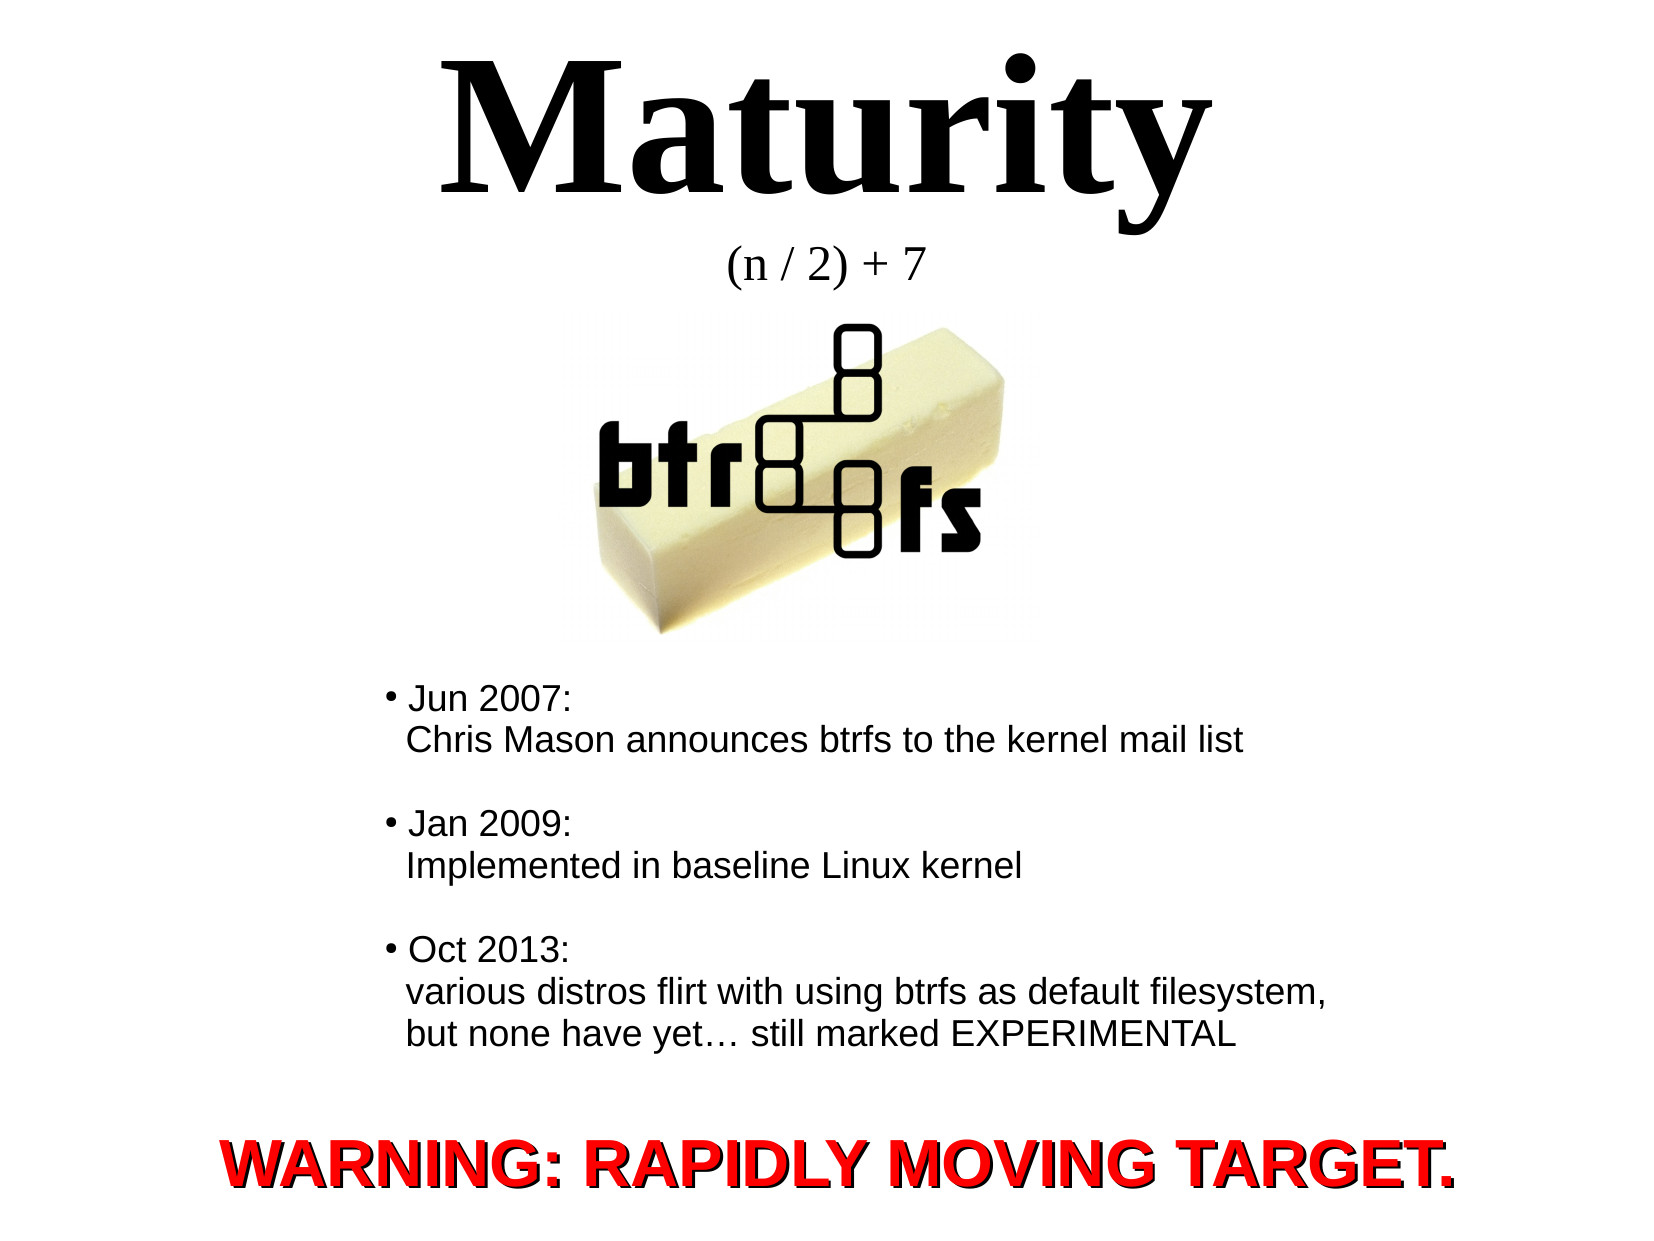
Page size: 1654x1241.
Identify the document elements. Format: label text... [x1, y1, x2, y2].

picture [555, 314, 1039, 643]
table_header WARNING: RAPIDLY MOVING TARGET. [15, 1118, 1638, 1227]
table_header Jun 2007: Chris Mason announces btrfs to the kernel mail list Jan 2009: Implemented in baseline Linux kernel Oct 2013: various distros flirt with using btrfs as default filesystem, but none have yet… still marked EXPERIMENTAL [370, 669, 1385, 1063]
title Maturity (n / 2) + 7 [0, 14, 1654, 292]
